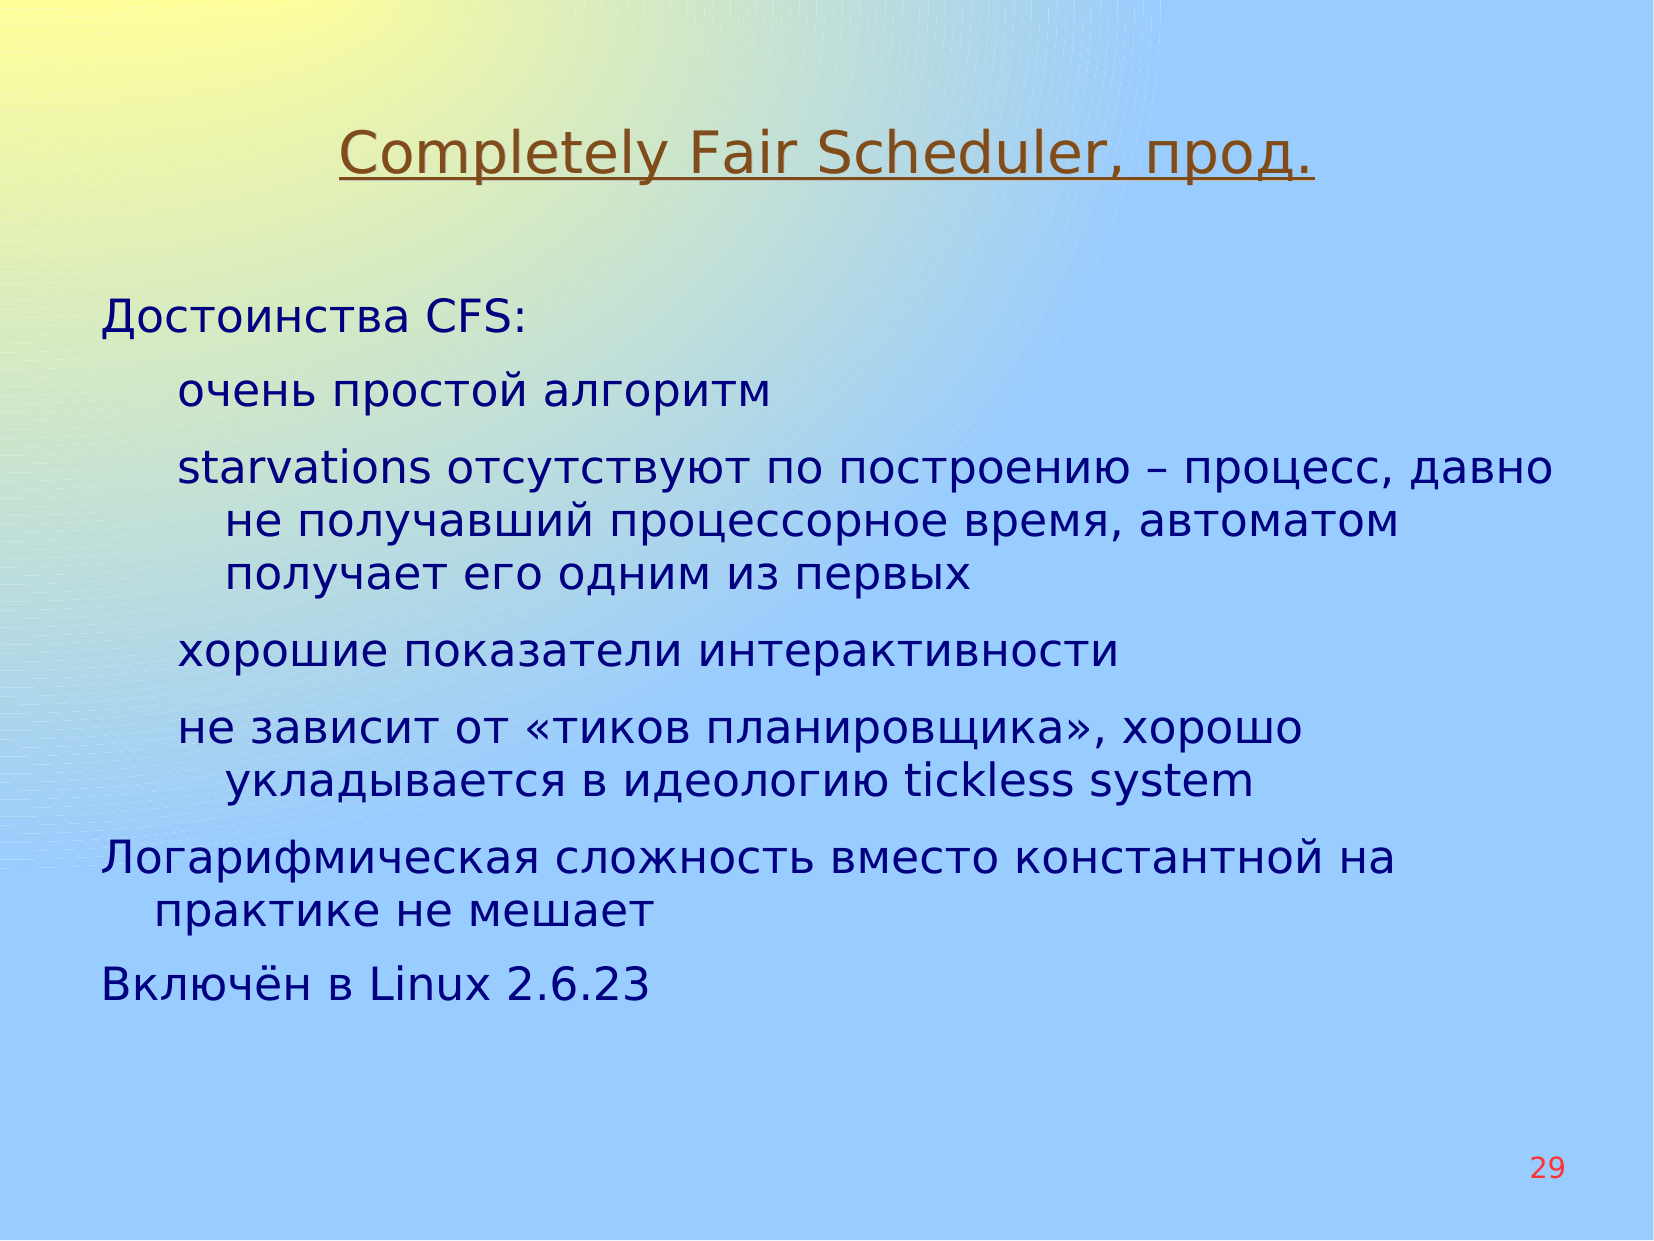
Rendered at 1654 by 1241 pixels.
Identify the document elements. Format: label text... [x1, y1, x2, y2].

title Completely Fair Scheduler, прод. [82, 56, 1571, 250]
list Достоинства CFS: очень простой алгоритм starvations отсутствуют по построению – процесс, давно не получавший процессорное время, автоматом получает его одним из первых хорошие показатели интерактивности не зависит от «тиков планировщика», хорошо укладывается в идеологию tickless system Логарифмическая сложность вместо константной на практике не мешает Включён в Linux 2.6.23 [82, 290, 1571, 1094]
